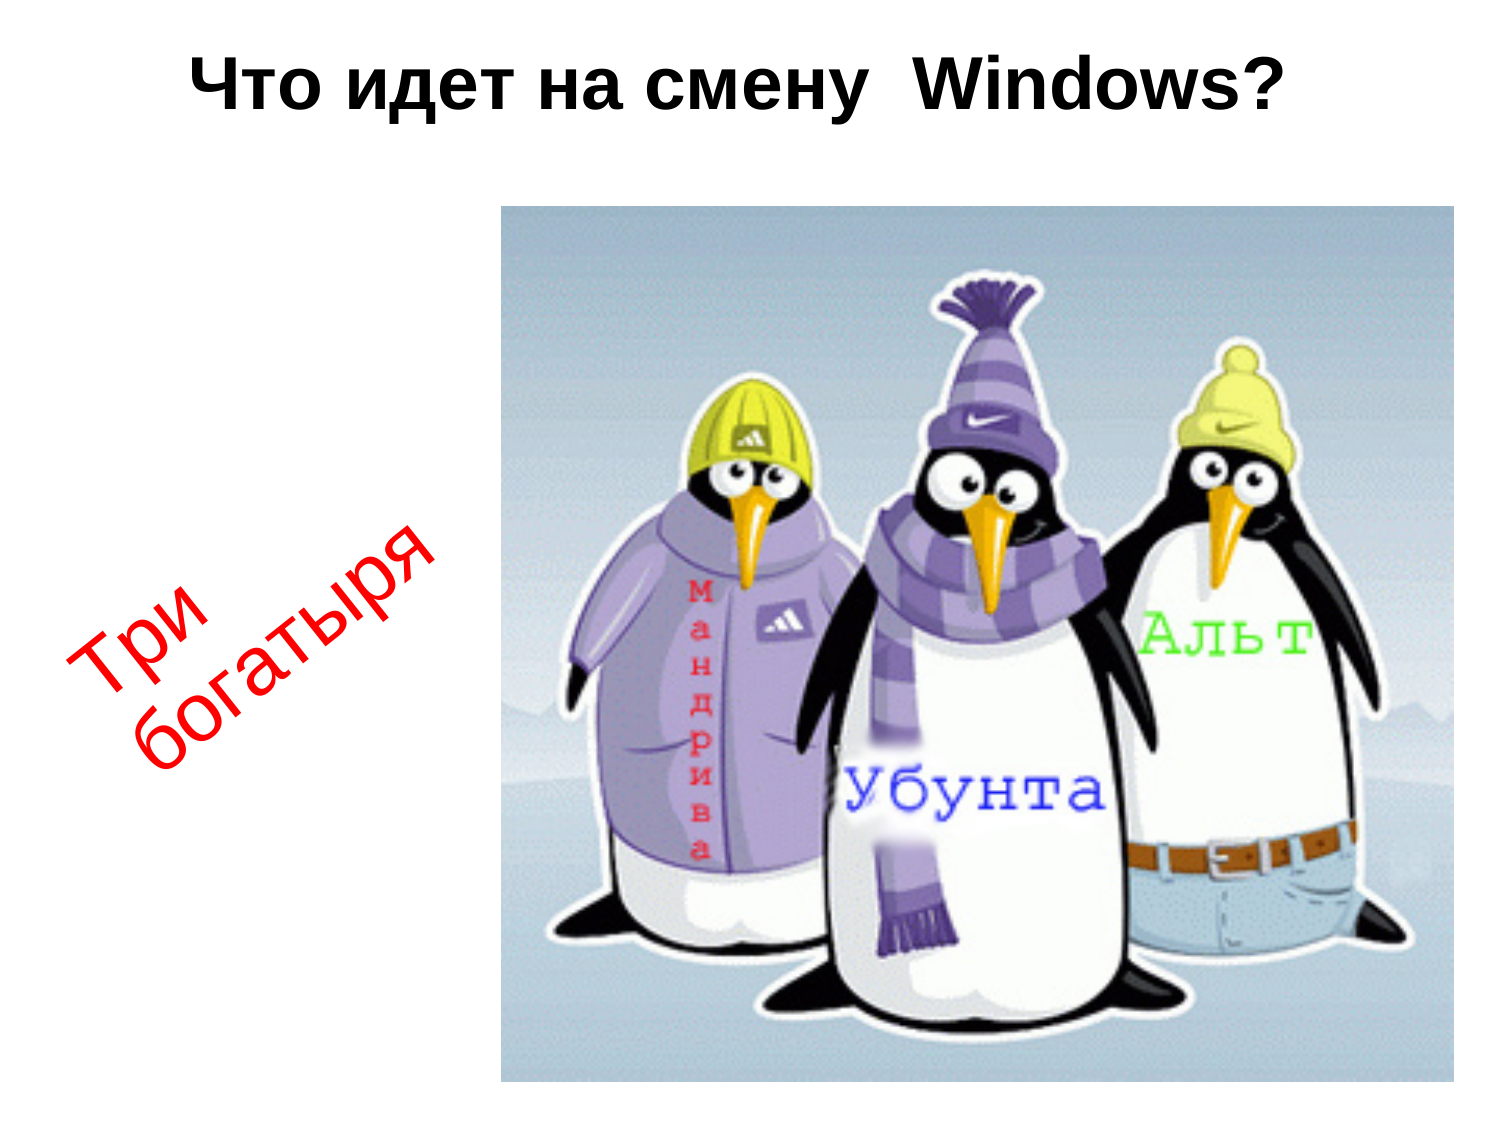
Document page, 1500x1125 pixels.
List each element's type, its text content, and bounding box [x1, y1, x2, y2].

picture [501, 206, 1454, 1082]
text_box Что идет на смену Windows? [162, 50, 1313, 118]
text_box Три богатыря [37, 374, 512, 809]
